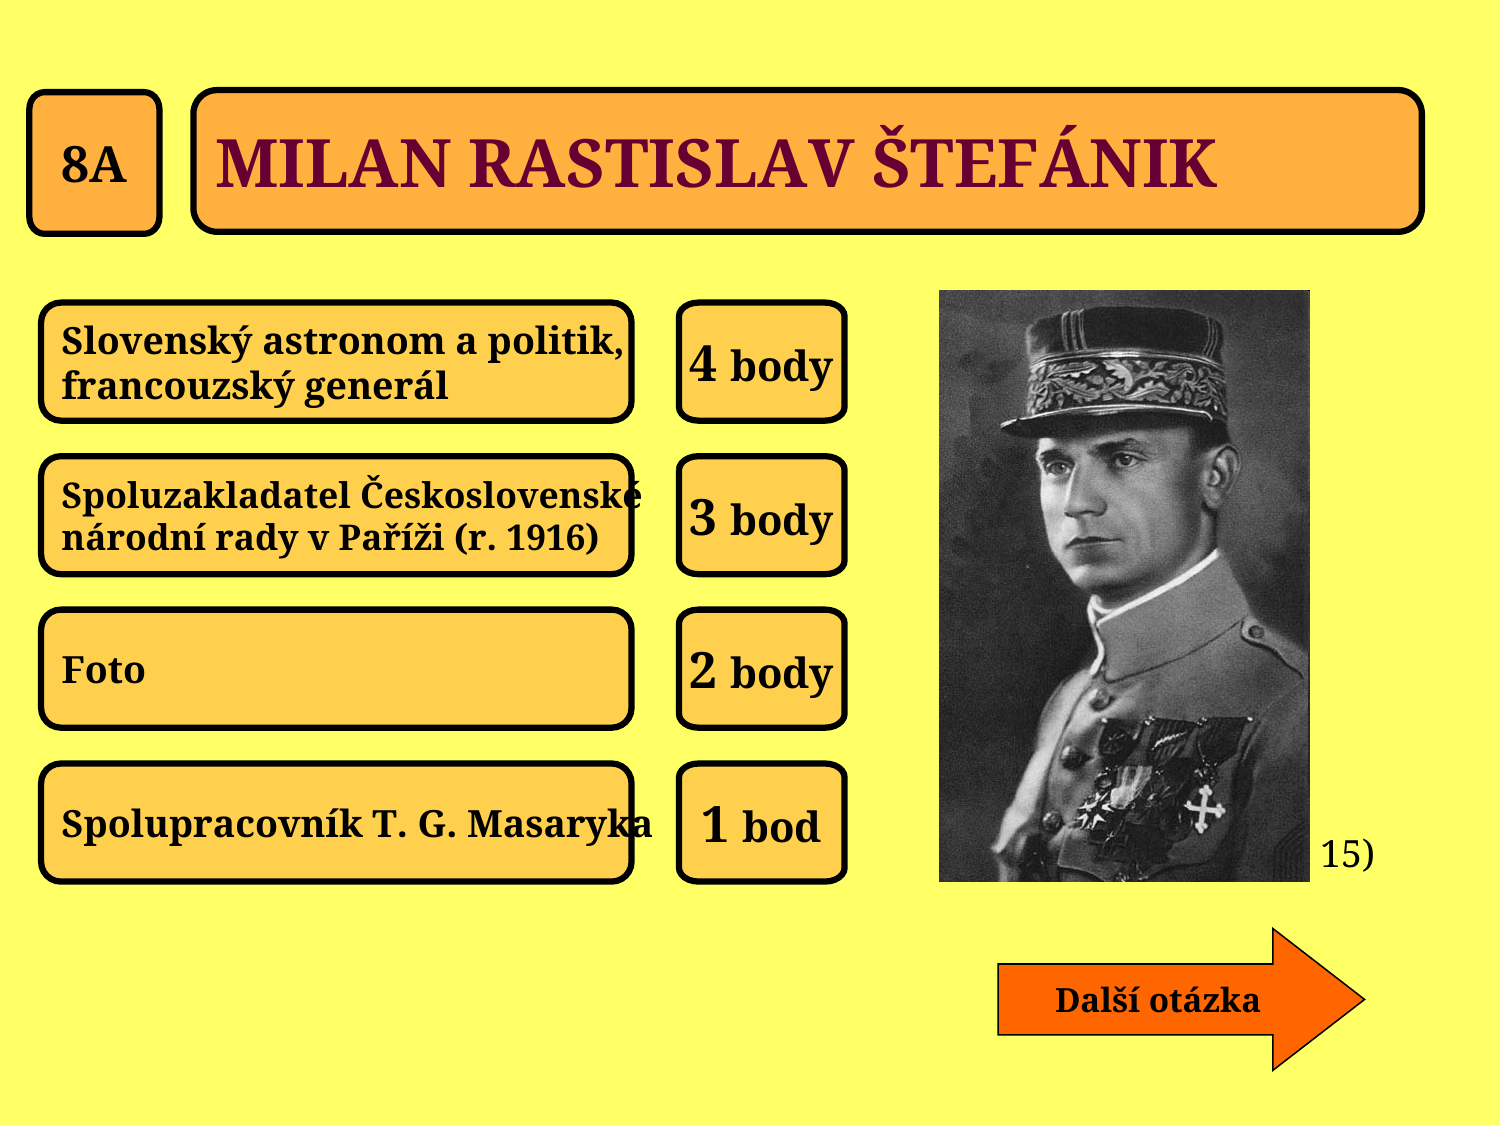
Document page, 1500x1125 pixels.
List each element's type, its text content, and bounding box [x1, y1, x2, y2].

text_box 3 body [678, 456, 845, 575]
text_box 4 body [38, 454, 634, 577]
text_box Spoluzakladatel Československé národní rady v Paříži (r. 1916) [41, 456, 632, 575]
text_box Spolupracovník T. G. Masaryka [41, 763, 632, 882]
text_box 4 body [27, 89, 162, 236]
text_box 4 body [191, 87, 1425, 234]
text_box Další otázka [998, 928, 1365, 1071]
text_box 4 body [678, 302, 845, 421]
text_box 2 body [678, 609, 845, 728]
text_box 8A [29, 92, 160, 234]
text_box Slovenský astronom a politik, francouzský generál [41, 302, 632, 421]
text_box 4 body [38, 300, 634, 423]
text_box Foto [41, 609, 632, 728]
text_box 4 body [38, 761, 634, 884]
text_box 15) [1305, 822, 1430, 883]
picture [939, 290, 1310, 882]
text_box MILAN RASTISLAV ŠTEFÁNIK [193, 90, 1422, 232]
text_box 4 body [38, 607, 634, 730]
text_box 1 bod [678, 763, 845, 882]
